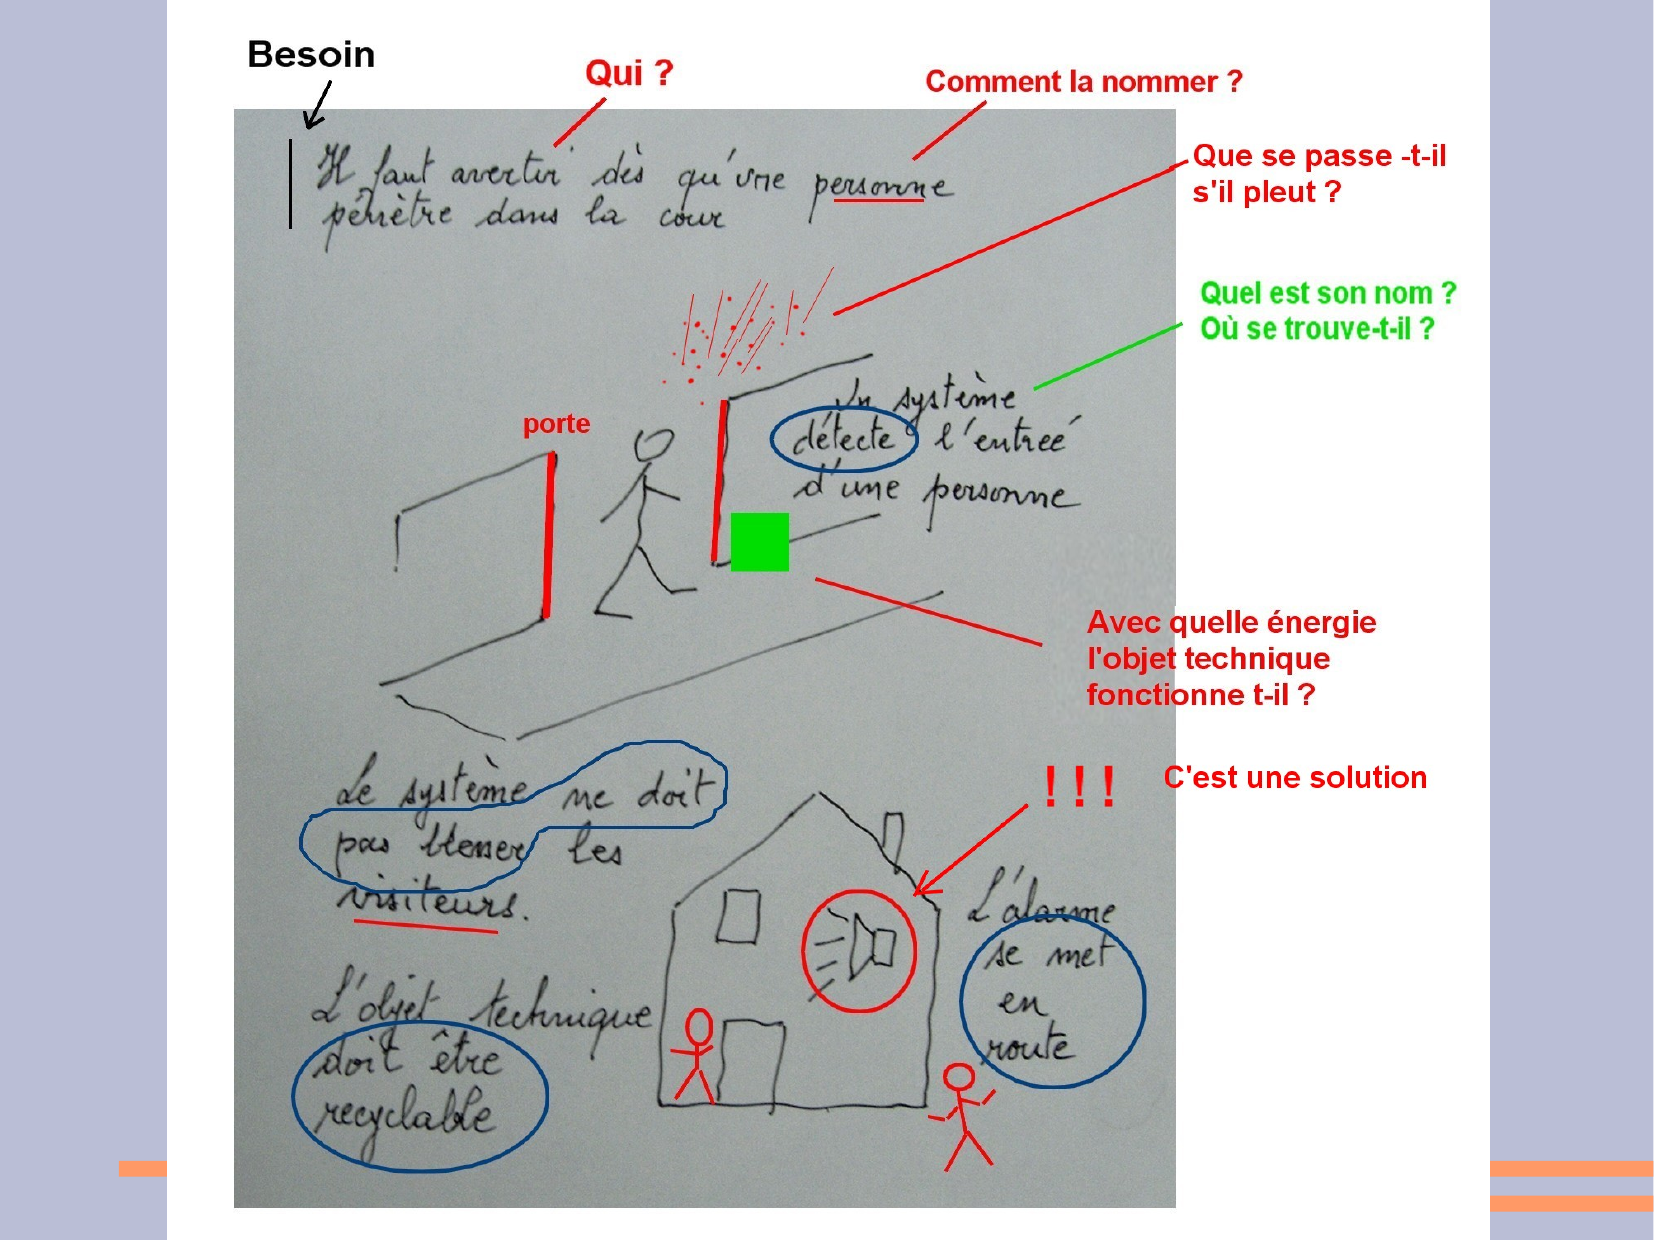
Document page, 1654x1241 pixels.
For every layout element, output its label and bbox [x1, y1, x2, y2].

picture [167, 0, 1490, 1240]
